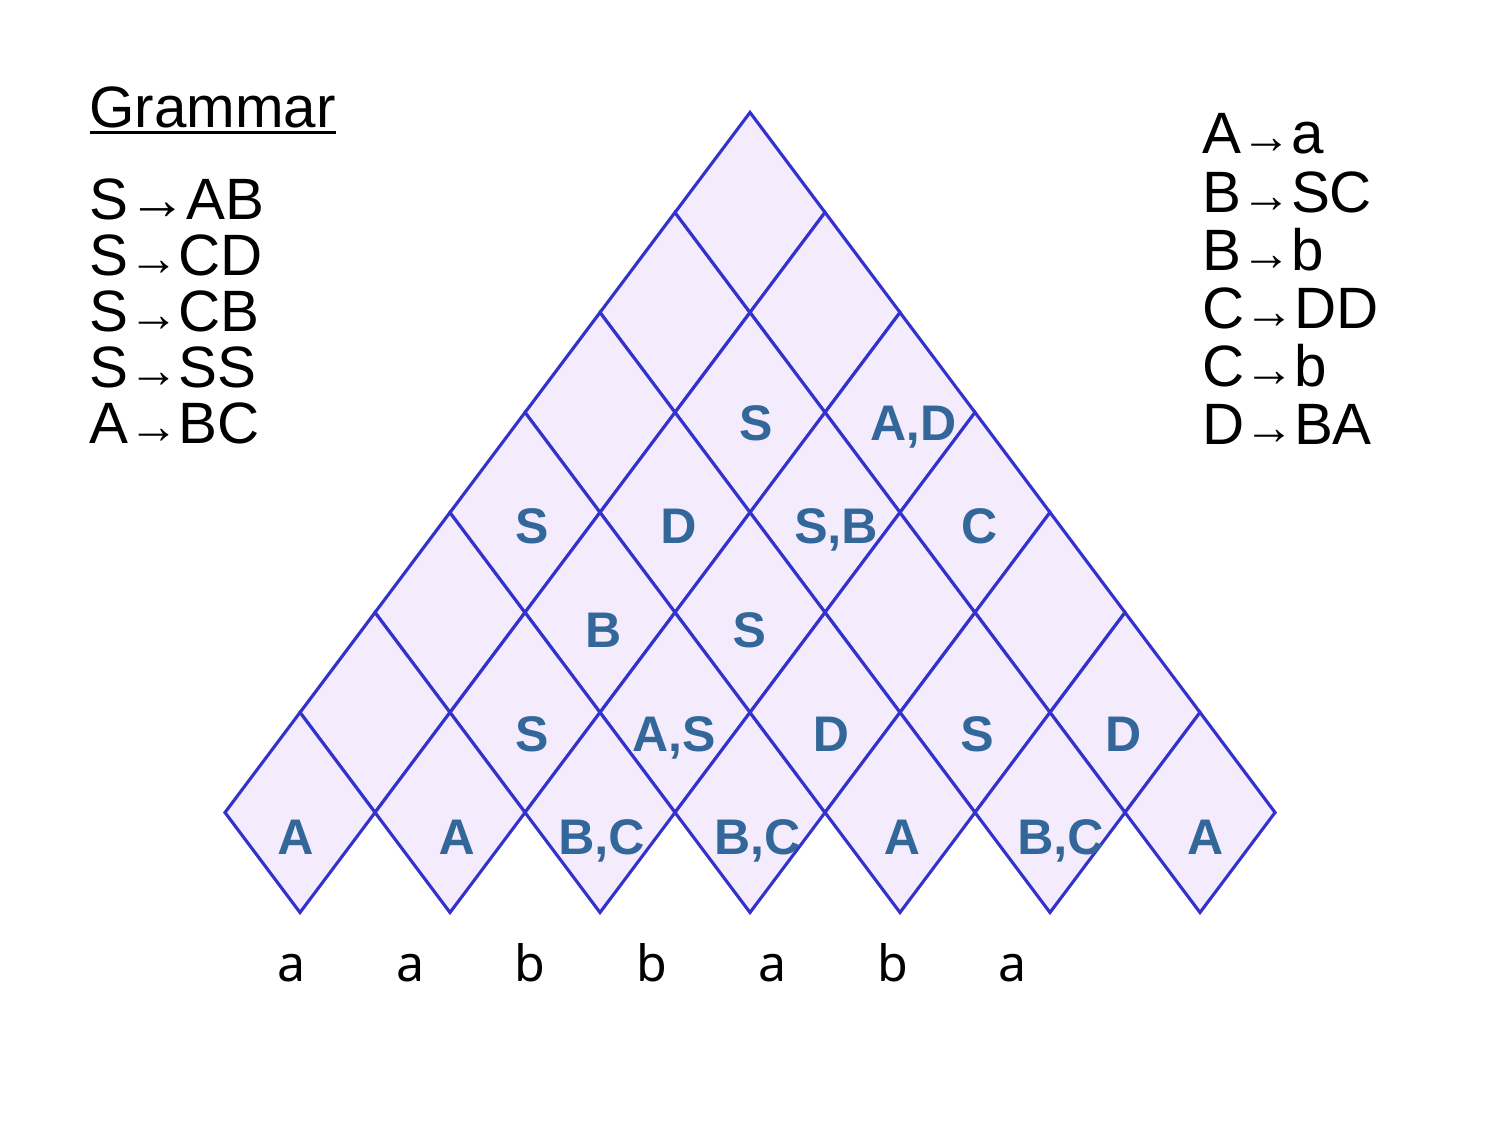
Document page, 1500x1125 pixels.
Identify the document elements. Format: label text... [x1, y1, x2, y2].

text_box [703, 112, 797, 174]
text_box [870, 873, 930, 913]
text_box [570, 873, 630, 913]
text_box [720, 873, 780, 913]
text_box [225, 763, 262, 862]
text_box Grammar S→AB S→CD S→CB S→SS A→BC [74, 75, 413, 463]
text_box S S B,C S A,D S D S,B C B S S A,S D S D A A B,C B,C A B,C A [262, 174, 1476, 873]
text_box [1020, 873, 1080, 913]
text_box A→a B→SC B→b C→DD C→b D→BA [1187, 99, 1413, 464]
text_box [420, 873, 480, 913]
text_box a a b b a b a [262, 923, 1251, 1000]
text_box [270, 873, 330, 913]
text_box [1170, 873, 1230, 913]
